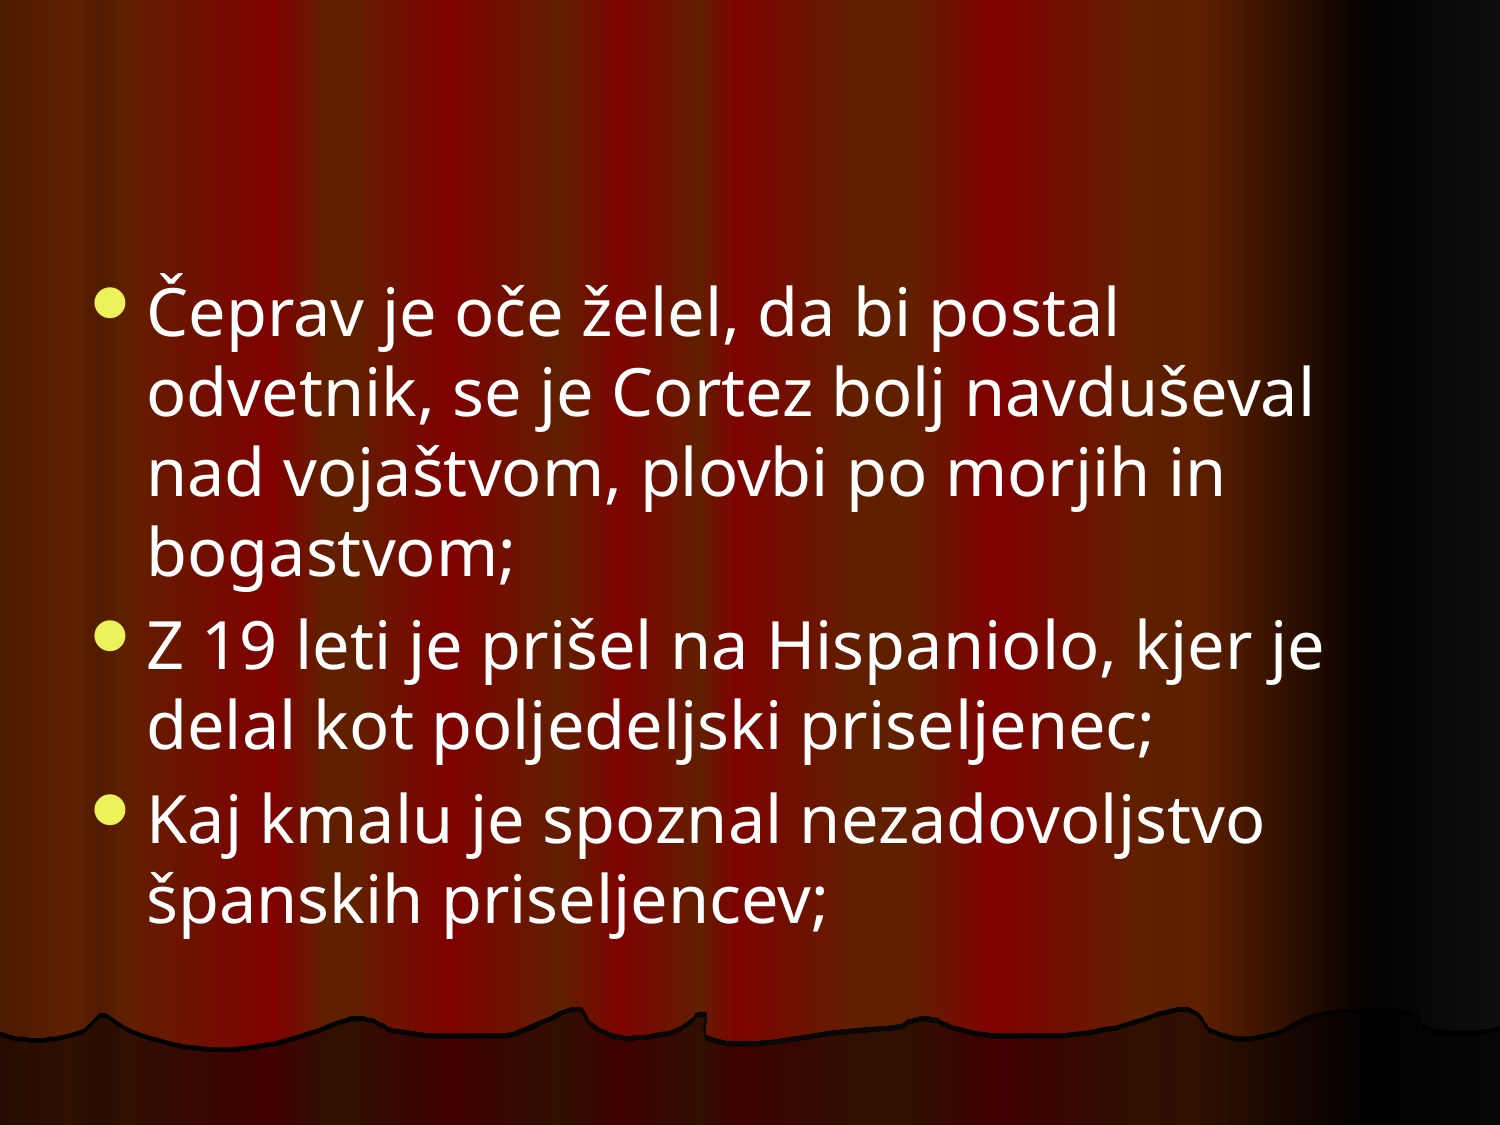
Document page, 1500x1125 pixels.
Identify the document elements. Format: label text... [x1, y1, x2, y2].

list Čeprav je oče želel, da bi postal odvetnik, se je Cortez bolj navduševal nad vojaštvom, plovbi po morjih in bogastvom; Z 19 leti je prišel na Hispaniolo, kjer je delal kot poljedeljski priseljenec; Kaj kmalu je spoznal nezadovoljstvo španskih priseljencev; [75, 262, 1425, 1006]
